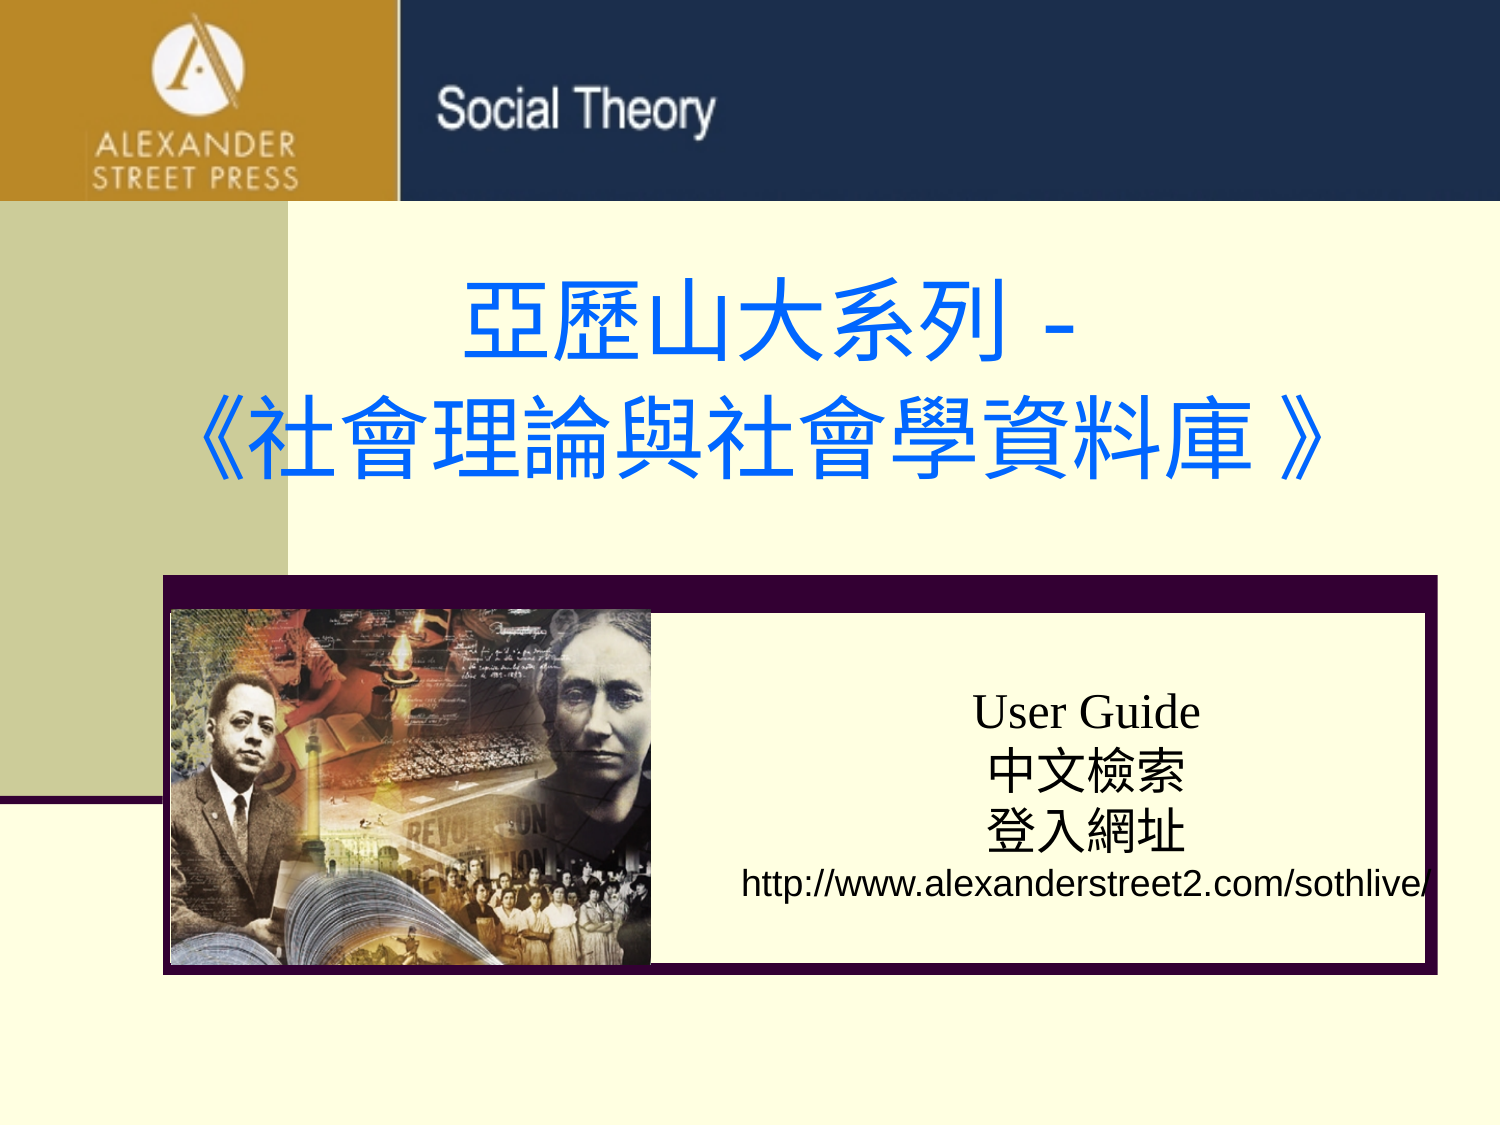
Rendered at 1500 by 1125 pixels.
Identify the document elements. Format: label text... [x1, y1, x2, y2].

title 亞歷山大系列- 《社會理論與社會學資料庫 》 [101, 255, 1447, 497]
picture [171, 609, 651, 965]
subtitle User Guide 中文檢索 登入網址 http://www.alexanderstreet2.com/sothlive/ [714, 653, 1459, 941]
picture [0, 0, 1500, 201]
